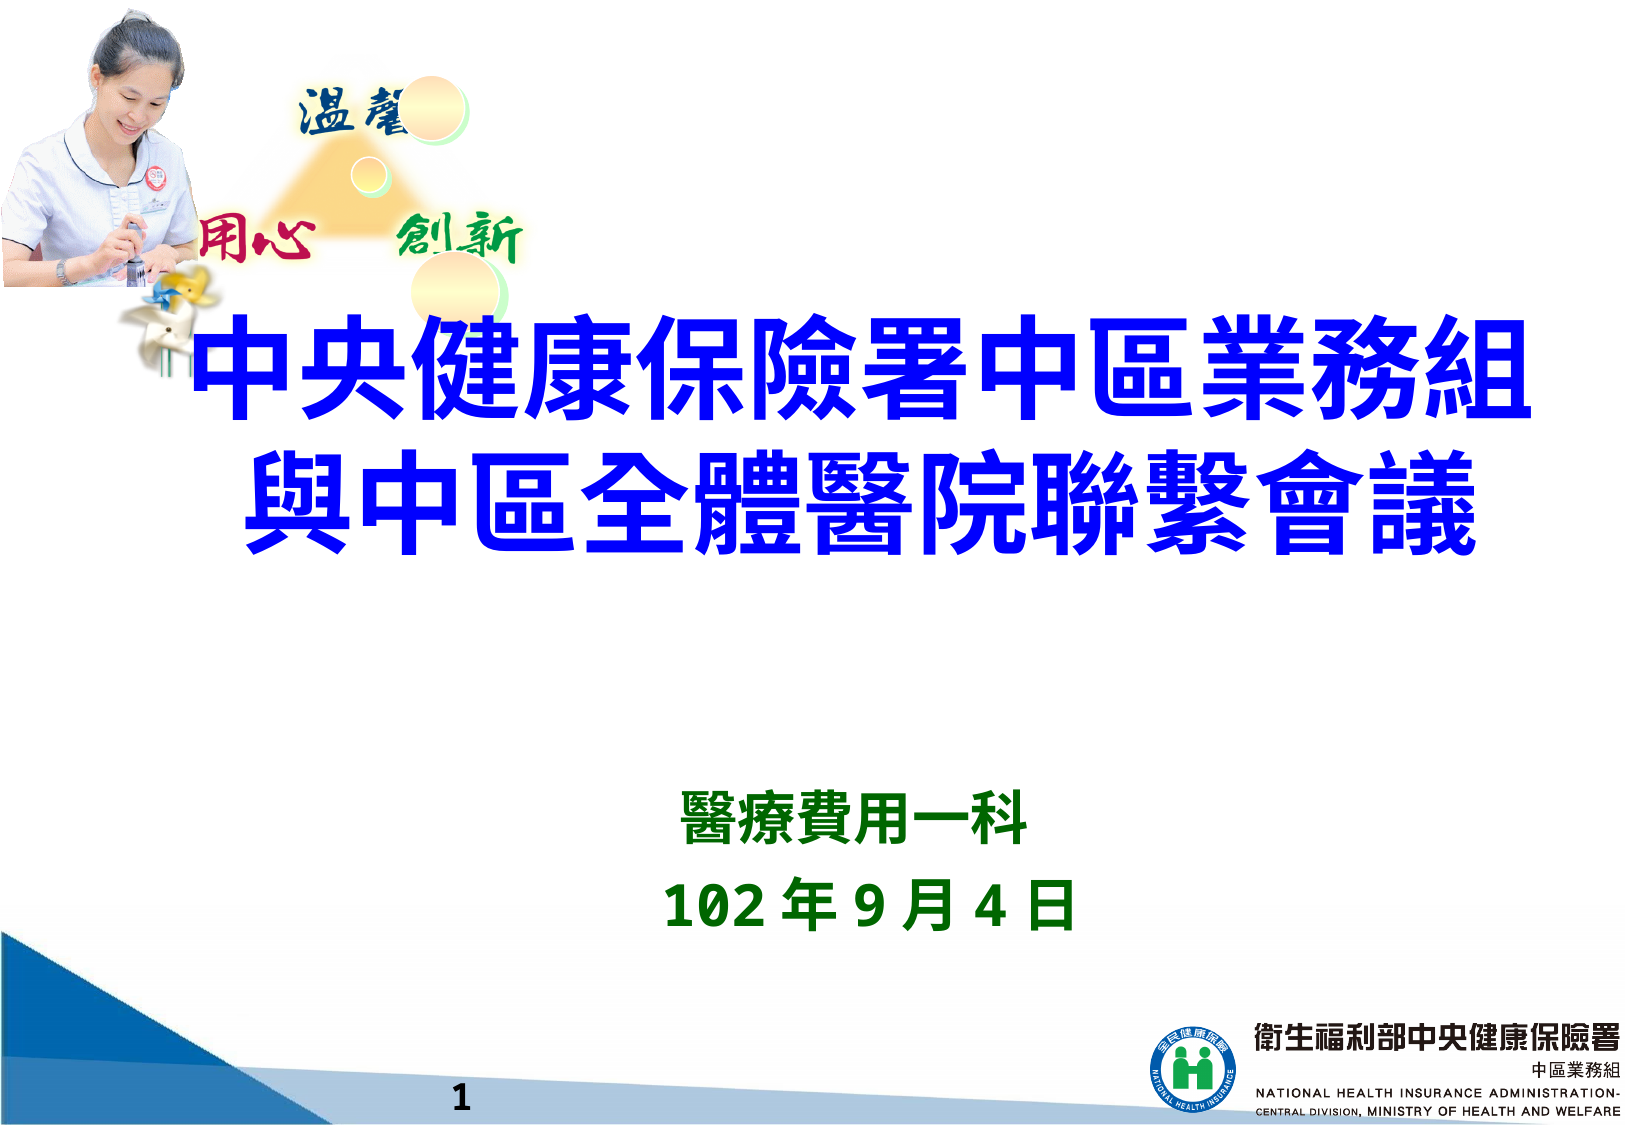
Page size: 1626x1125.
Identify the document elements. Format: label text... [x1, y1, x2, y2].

text_box 中央健康保險署中區業務組與中區全體醫院聯繫會議 [151, 290, 1569, 579]
text_box 醫療費用一科 102年9月4日 [662, 763, 1046, 1049]
text_box [435, 1065, 815, 1125]
